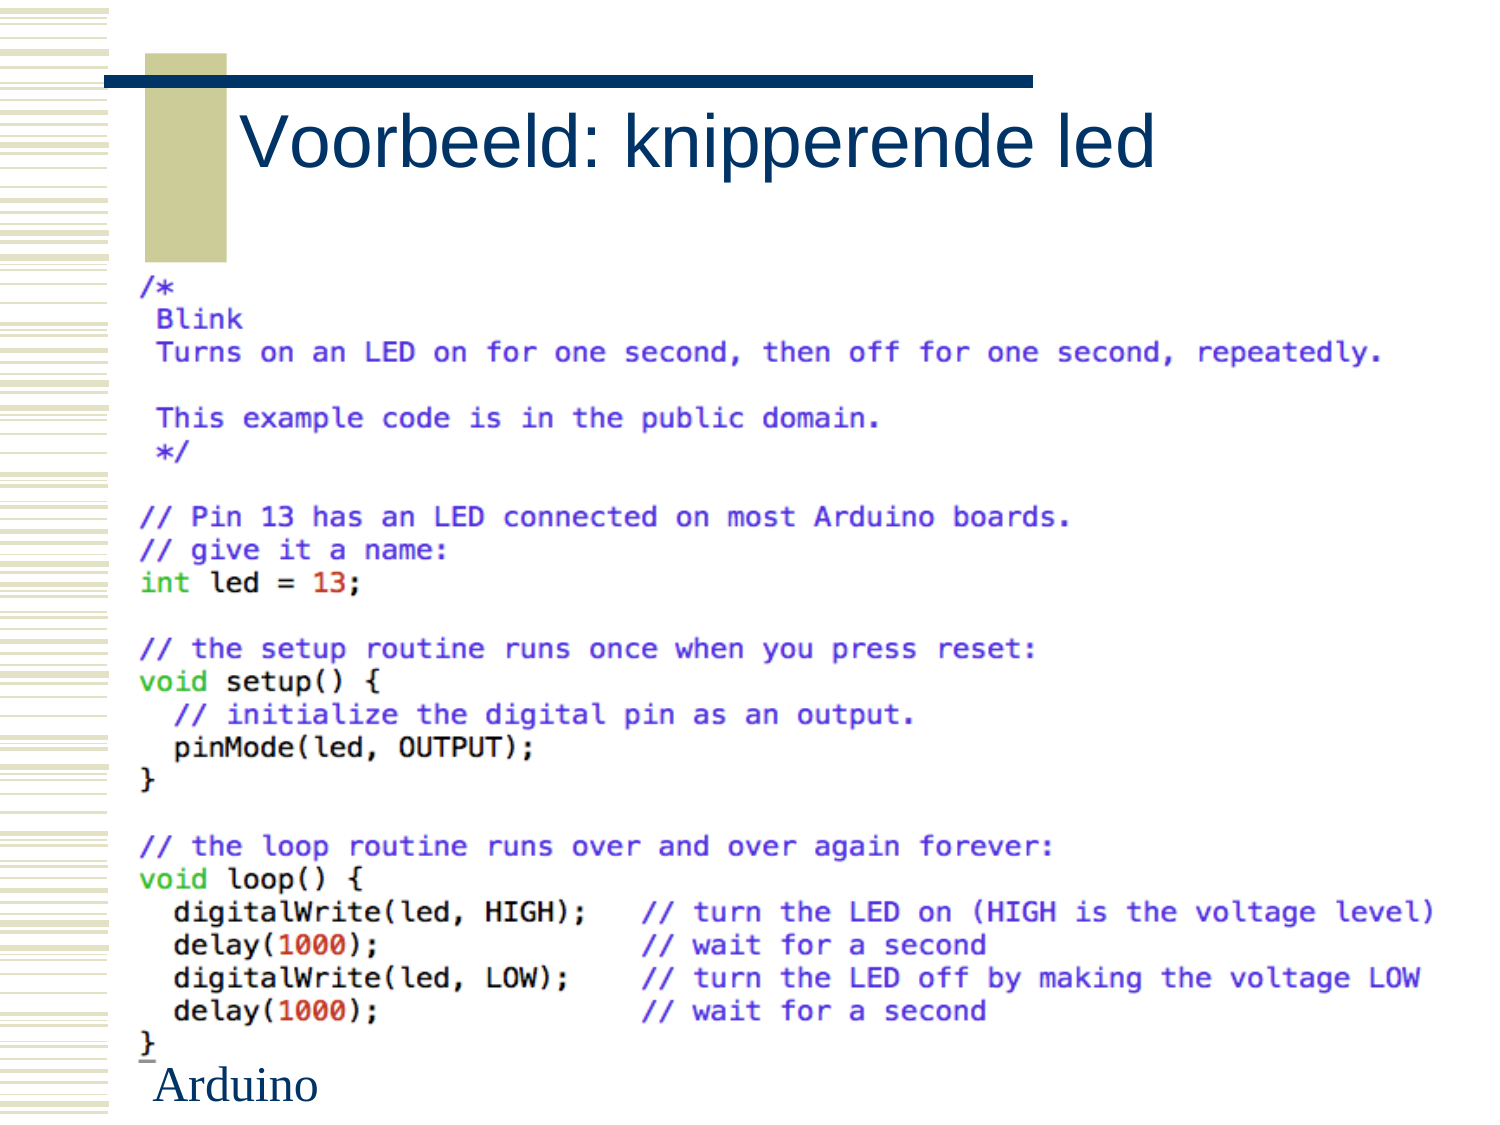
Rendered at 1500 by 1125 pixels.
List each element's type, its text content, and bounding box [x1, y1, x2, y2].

title Voorbeeld: knipperende led [225, 99, 1436, 263]
picture [132, 271, 1465, 1063]
